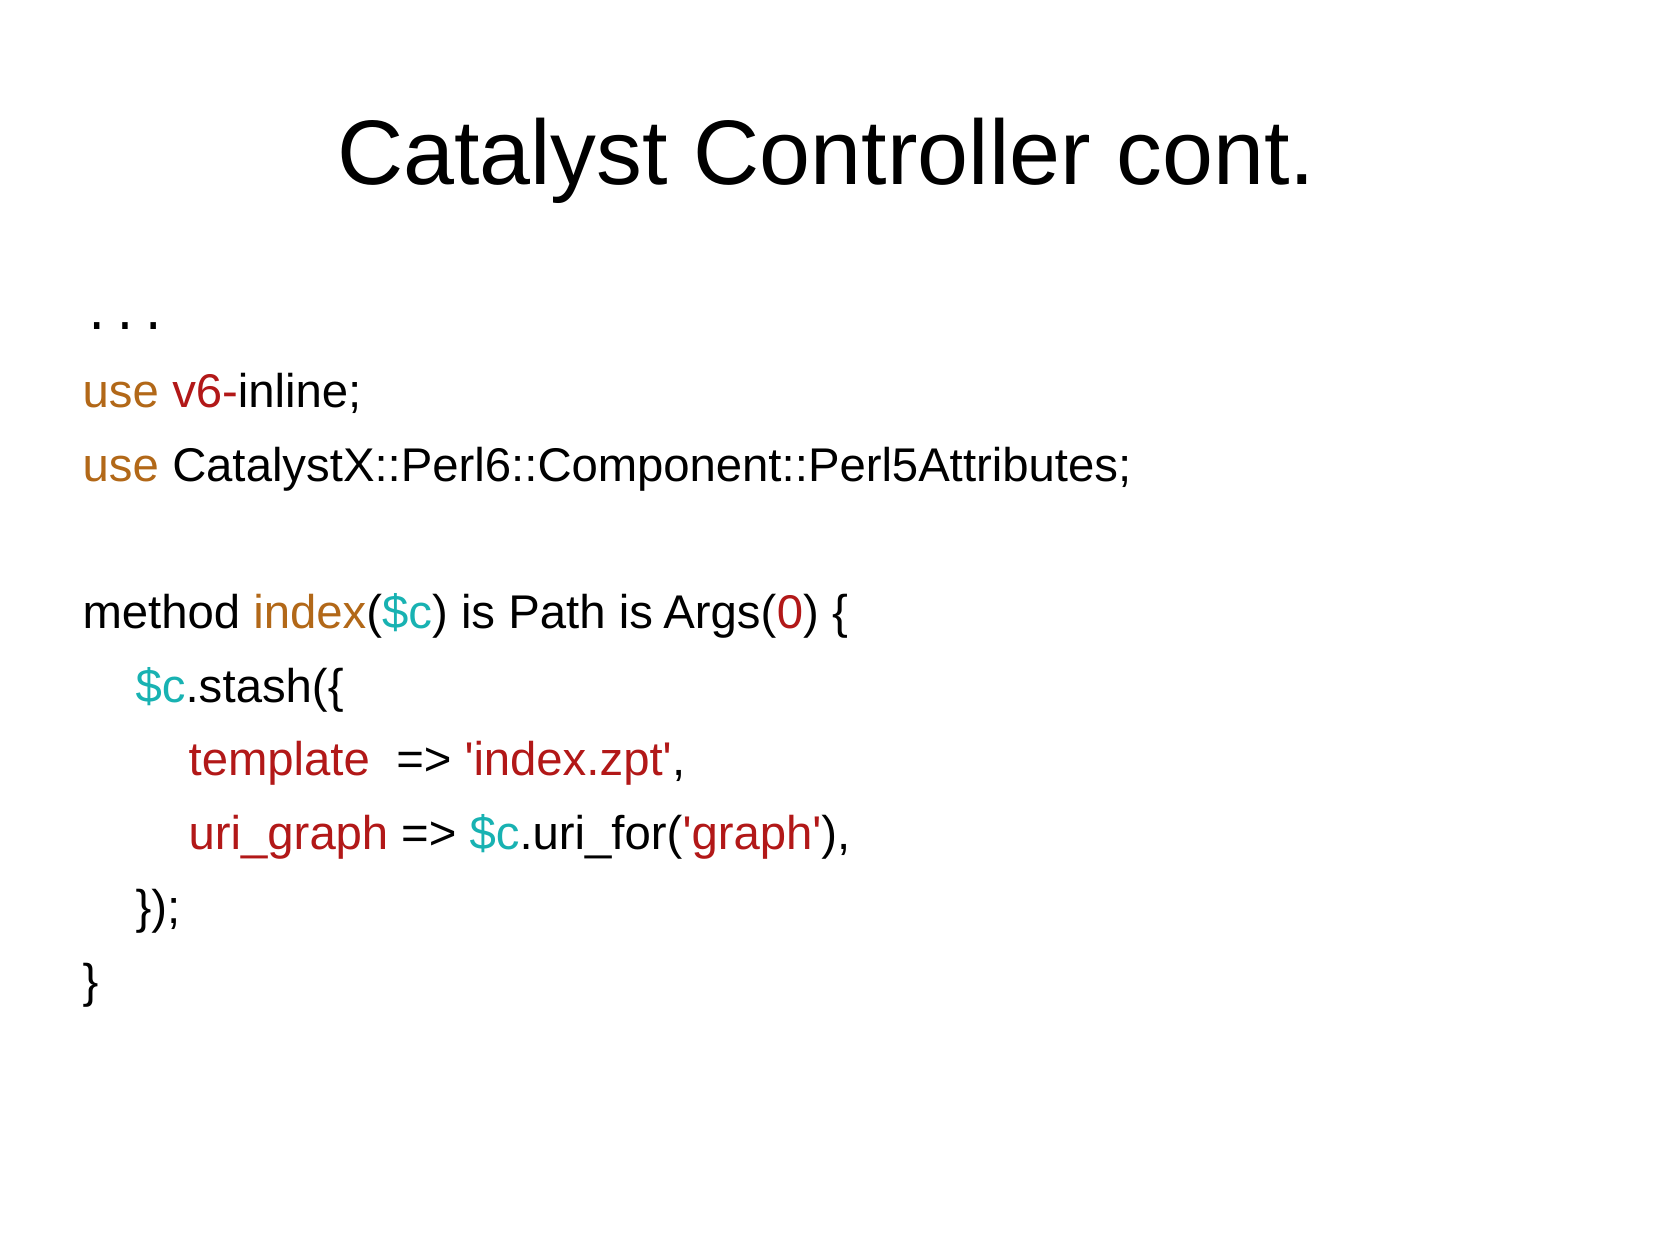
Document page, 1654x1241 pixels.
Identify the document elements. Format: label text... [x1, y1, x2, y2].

list ... use v6-inline; use CatalystX::Perl6::Component::Perl5Attributes; method index($c) is Path is Args(0) { $c.stash({ template => 'index.zpt', uri_graph => $c.uri_for('graph'), }); } [82, 290, 1571, 1010]
title Catalyst Controller cont. [82, 49, 1571, 257]
